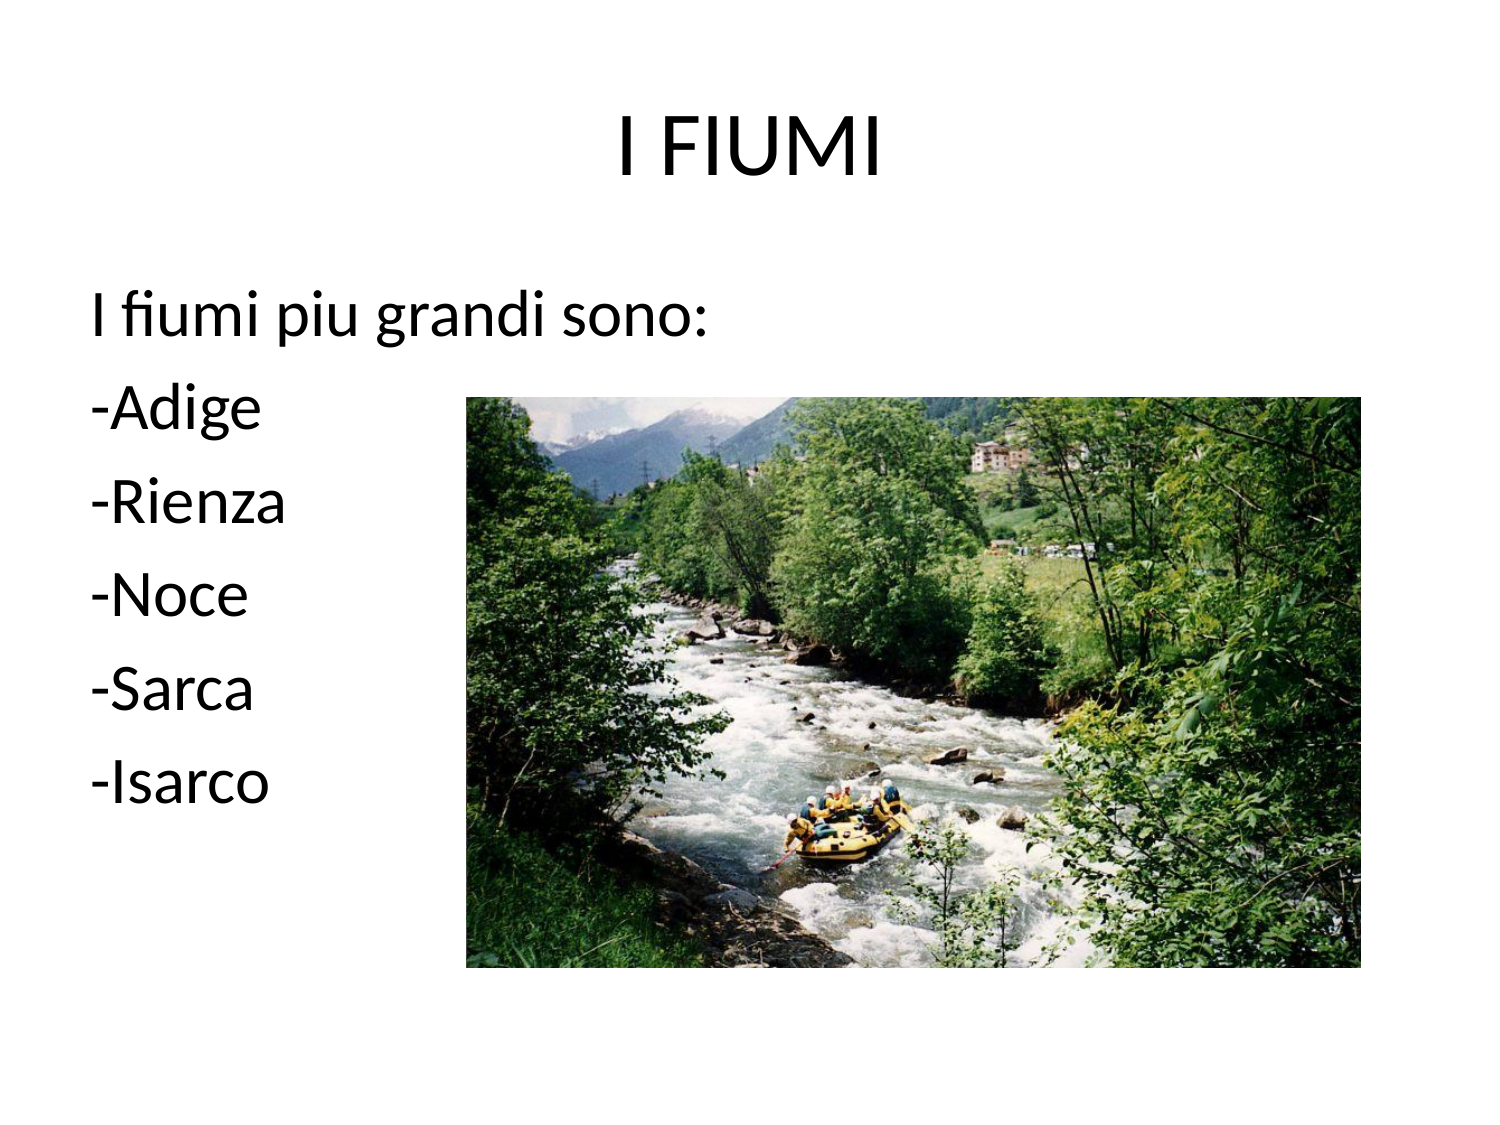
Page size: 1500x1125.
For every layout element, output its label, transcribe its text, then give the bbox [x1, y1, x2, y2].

list I fiumi piu grandi sono: -Adige -Rienza -Noce -Sarca -Isarco [75, 262, 1425, 1005]
picture [466, 397, 1361, 968]
title I FIUMI [75, 45, 1425, 233]
